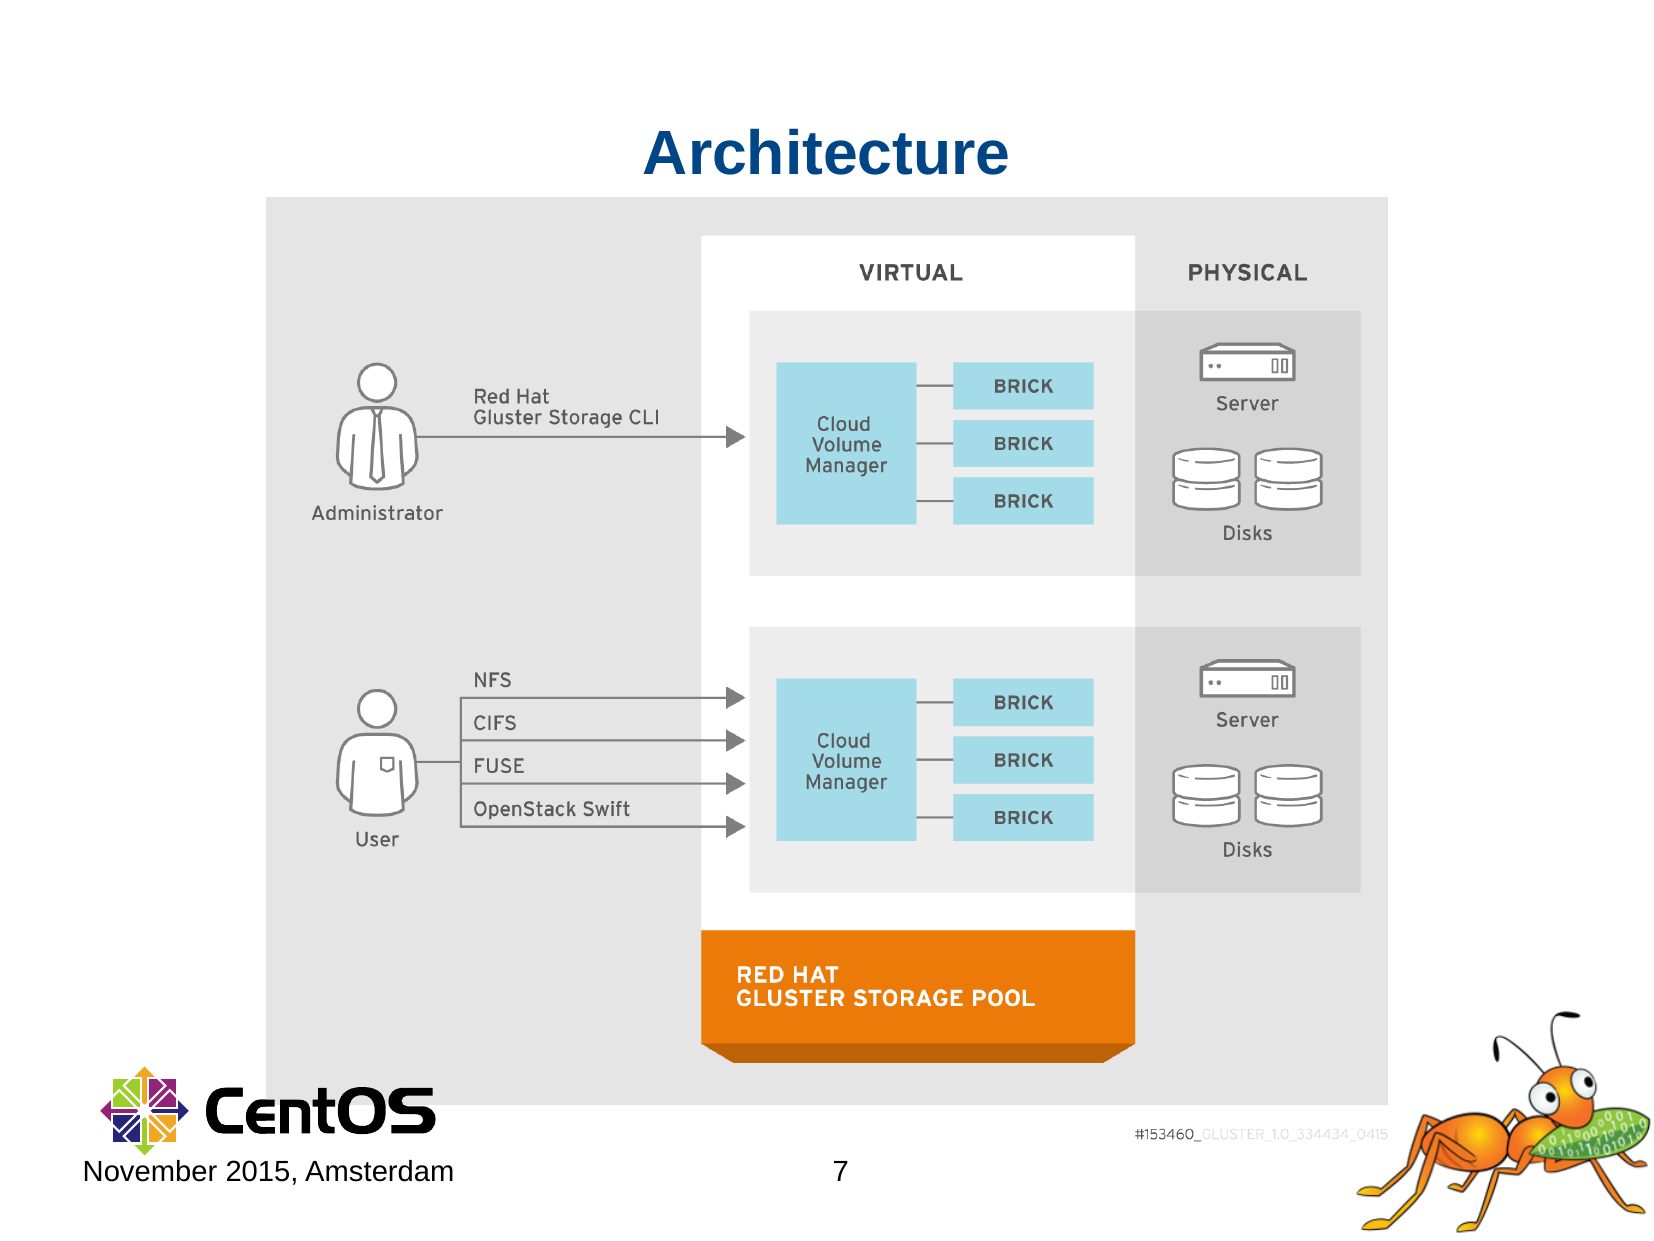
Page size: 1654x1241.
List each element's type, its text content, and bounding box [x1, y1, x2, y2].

title Architecture [82, 49, 1571, 257]
picture [82, 257, 1654, 1235]
